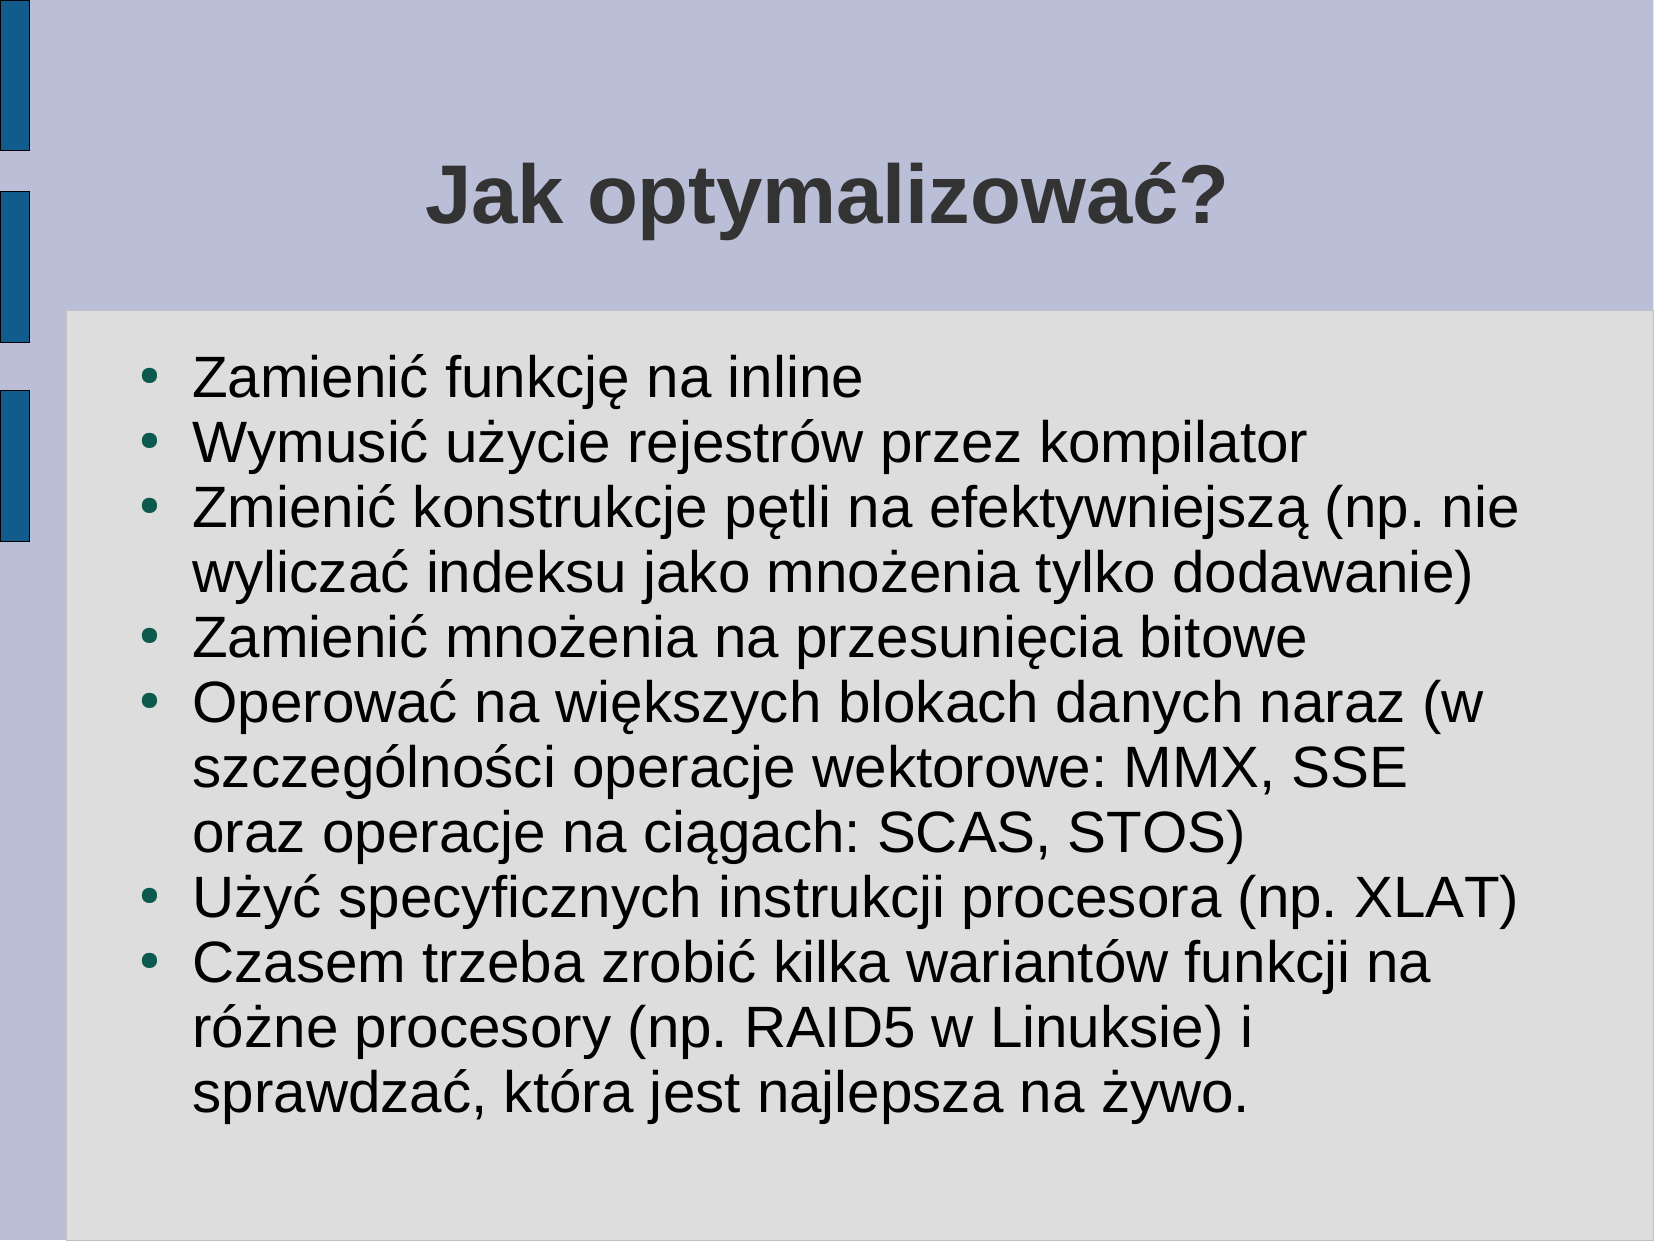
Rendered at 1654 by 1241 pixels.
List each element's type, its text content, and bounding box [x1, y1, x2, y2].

list Zamienić funkcję na inline Wymusić użycie rejestrów przez kompilator Zmienić konstrukcje pętli na efektywniejszą (np. nie wyliczać indeksu jako mnożenia tylko dodawanie) Zamienić mnożenia na przesunięcia bitowe Operować na większych blokach danych naraz (w szczególności operacje wektorowe: MMX, SSE oraz operacje na ciągach: SCAS, STOS) Użyć specyficznych instrukcji procesora (np. XLAT) Czasem trzeba zrobić kilka wariantów funkcji na różne procesory (np. RAID5 w Linuksie) i sprawdzać, która jest najlepsza na żywo. [121, 344, 1534, 1216]
title Jak optymalizować? [121, 91, 1534, 299]
